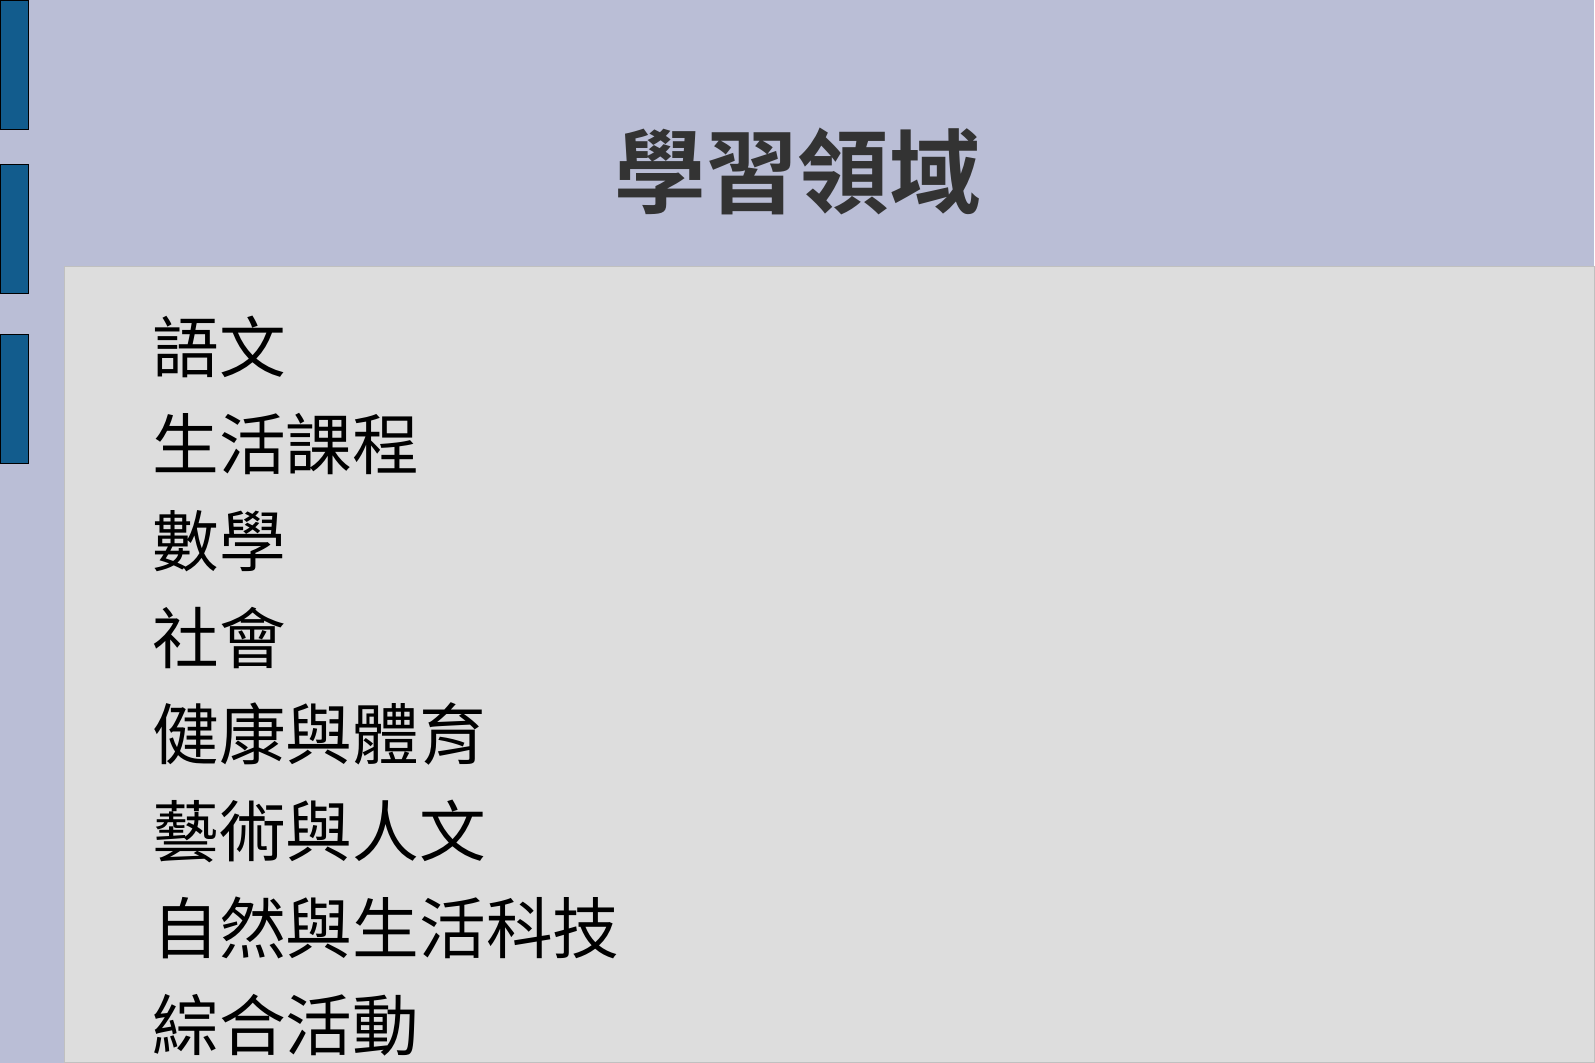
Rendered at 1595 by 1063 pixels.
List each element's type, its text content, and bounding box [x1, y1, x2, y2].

title 學習領域 [117, 78, 1479, 256]
list 語文 生活課程 數學 社會 健康與體育 藝術與人文 自然與生活科技 綜合活動 [117, 295, 1479, 966]
